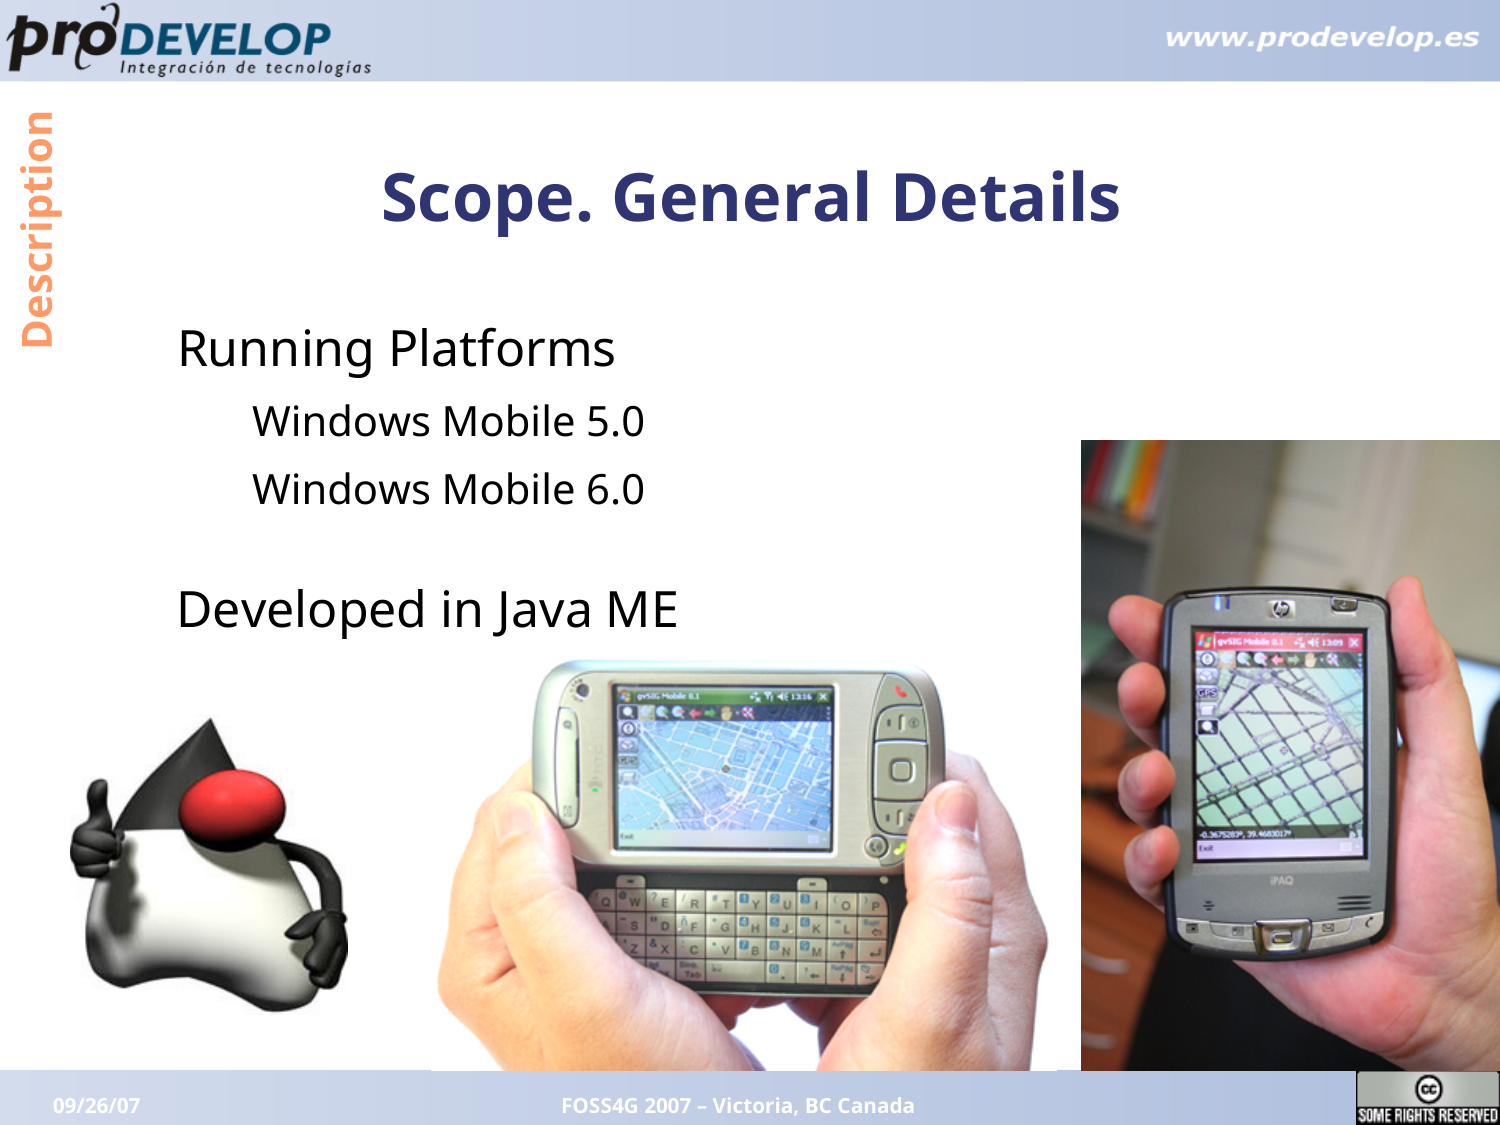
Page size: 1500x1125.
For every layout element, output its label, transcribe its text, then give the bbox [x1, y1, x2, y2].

text_box Developed in Java ME [176, 574, 780, 631]
title Description [0, 76, 71, 384]
list Running Platforms Windows Mobile 5.0 Windows Mobile 6.0 [177, 313, 1418, 544]
picture [0, 0, 1500, 1125]
title Scope. General Details [76, 101, 1427, 290]
